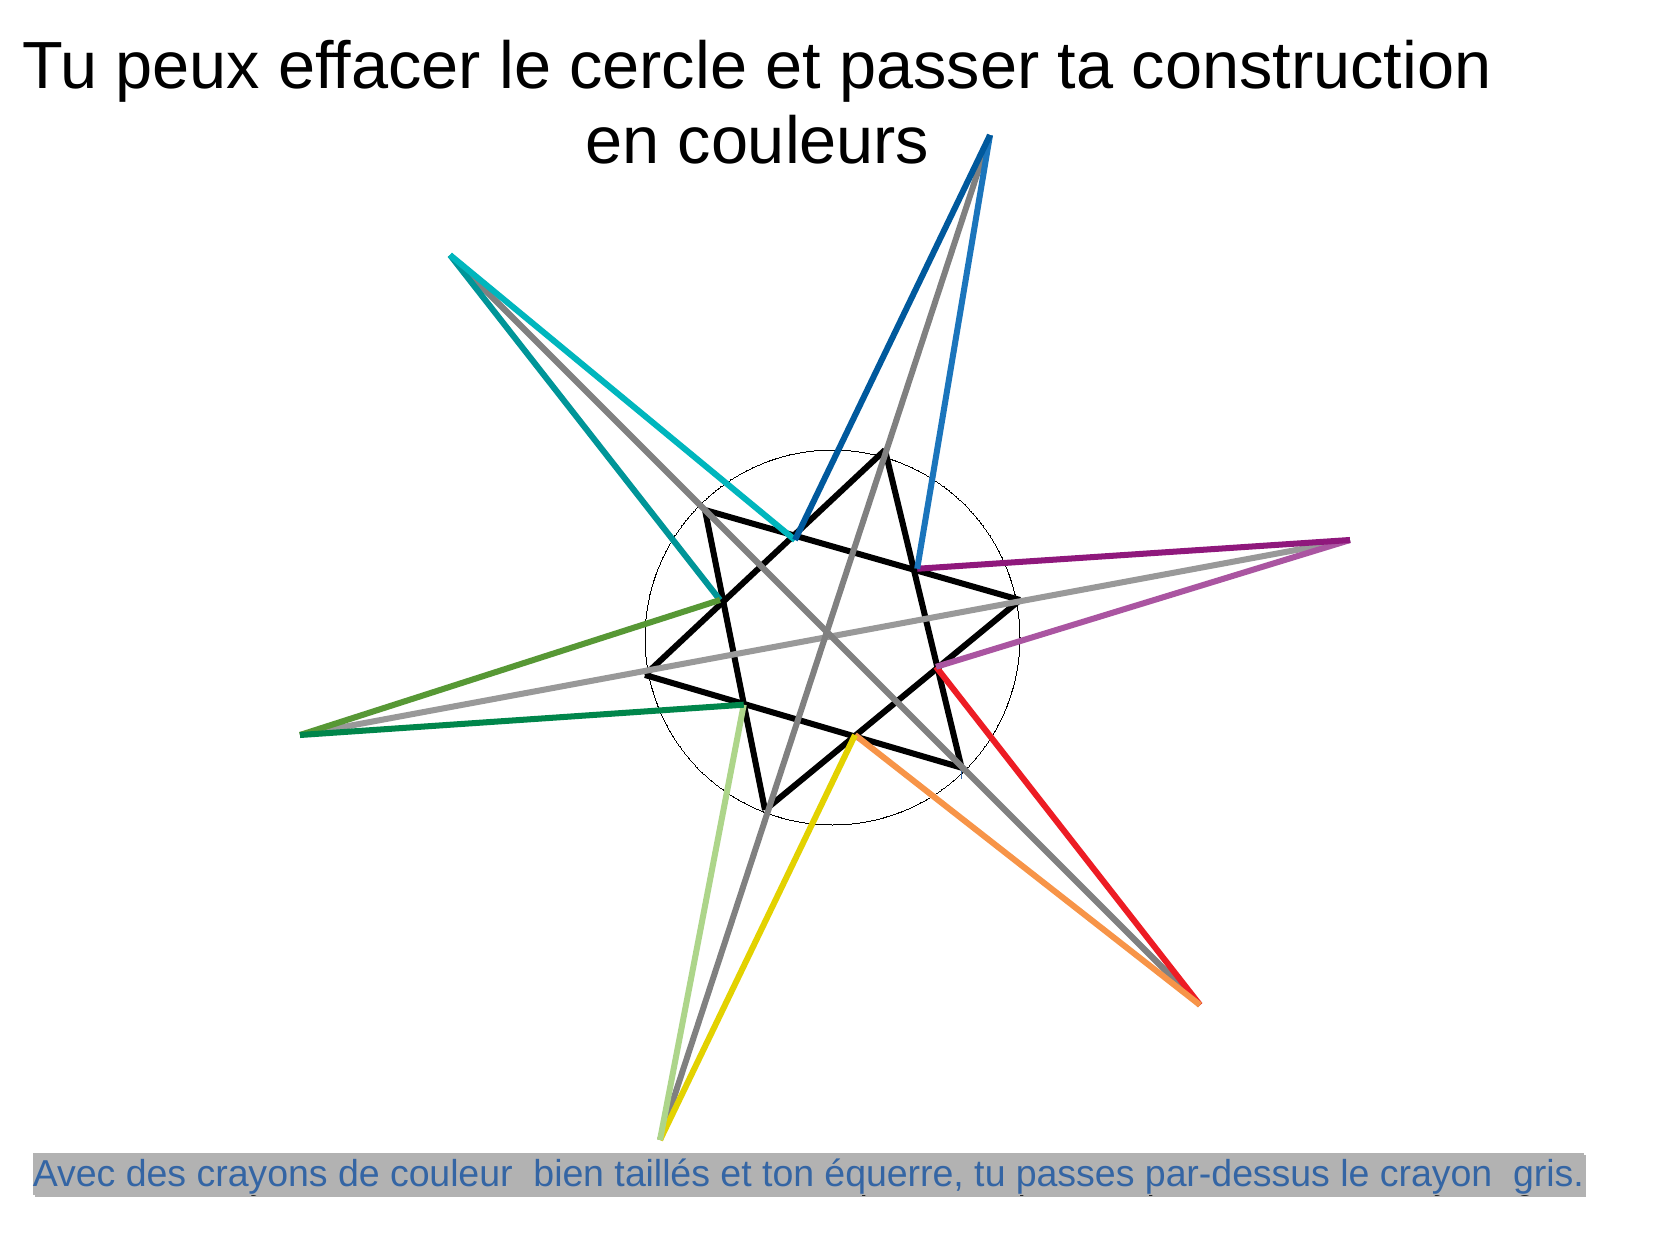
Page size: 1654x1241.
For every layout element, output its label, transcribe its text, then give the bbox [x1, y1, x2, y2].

title Tu peux effacer le cercle et passer ta construction en couleurs [0, 27, 1516, 178]
text_box Avec des crayons de couleur bien taillés et ton équerre, tu passes par-dessus le crayon gris. [18, 1145, 1624, 1203]
